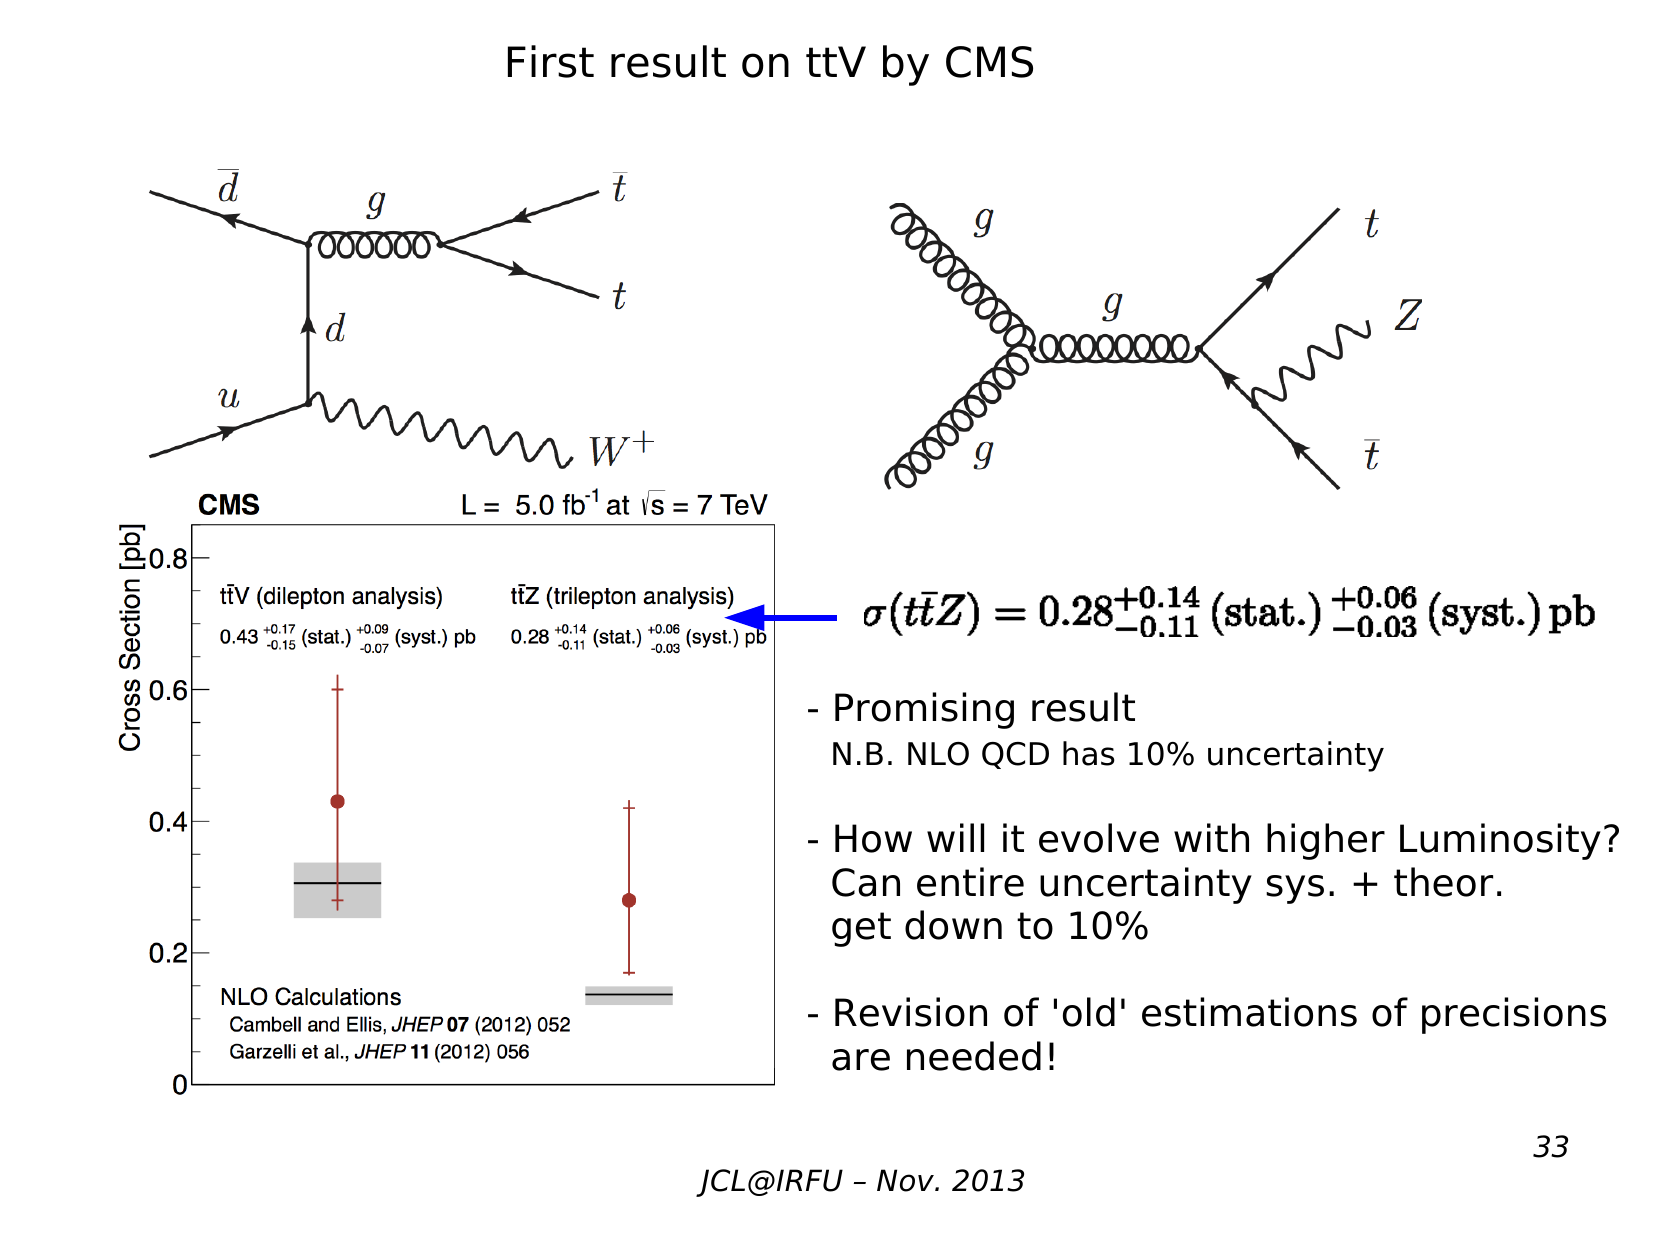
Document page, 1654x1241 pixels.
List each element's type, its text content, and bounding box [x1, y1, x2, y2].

picture [148, 169, 654, 469]
text_box First result on ttV by CMS [489, 31, 1047, 96]
picture [108, 485, 802, 1151]
text_box - Promising result N.B. NLO QCD has 10% uncertainty - How will it evolve with higher Luminosity? Can entire uncertainty sys. + theor. get down to 10% - Revision of 'old' estimations of precisions are needed! [791, 679, 1651, 1087]
picture [884, 203, 1422, 490]
picture [864, 586, 1596, 637]
